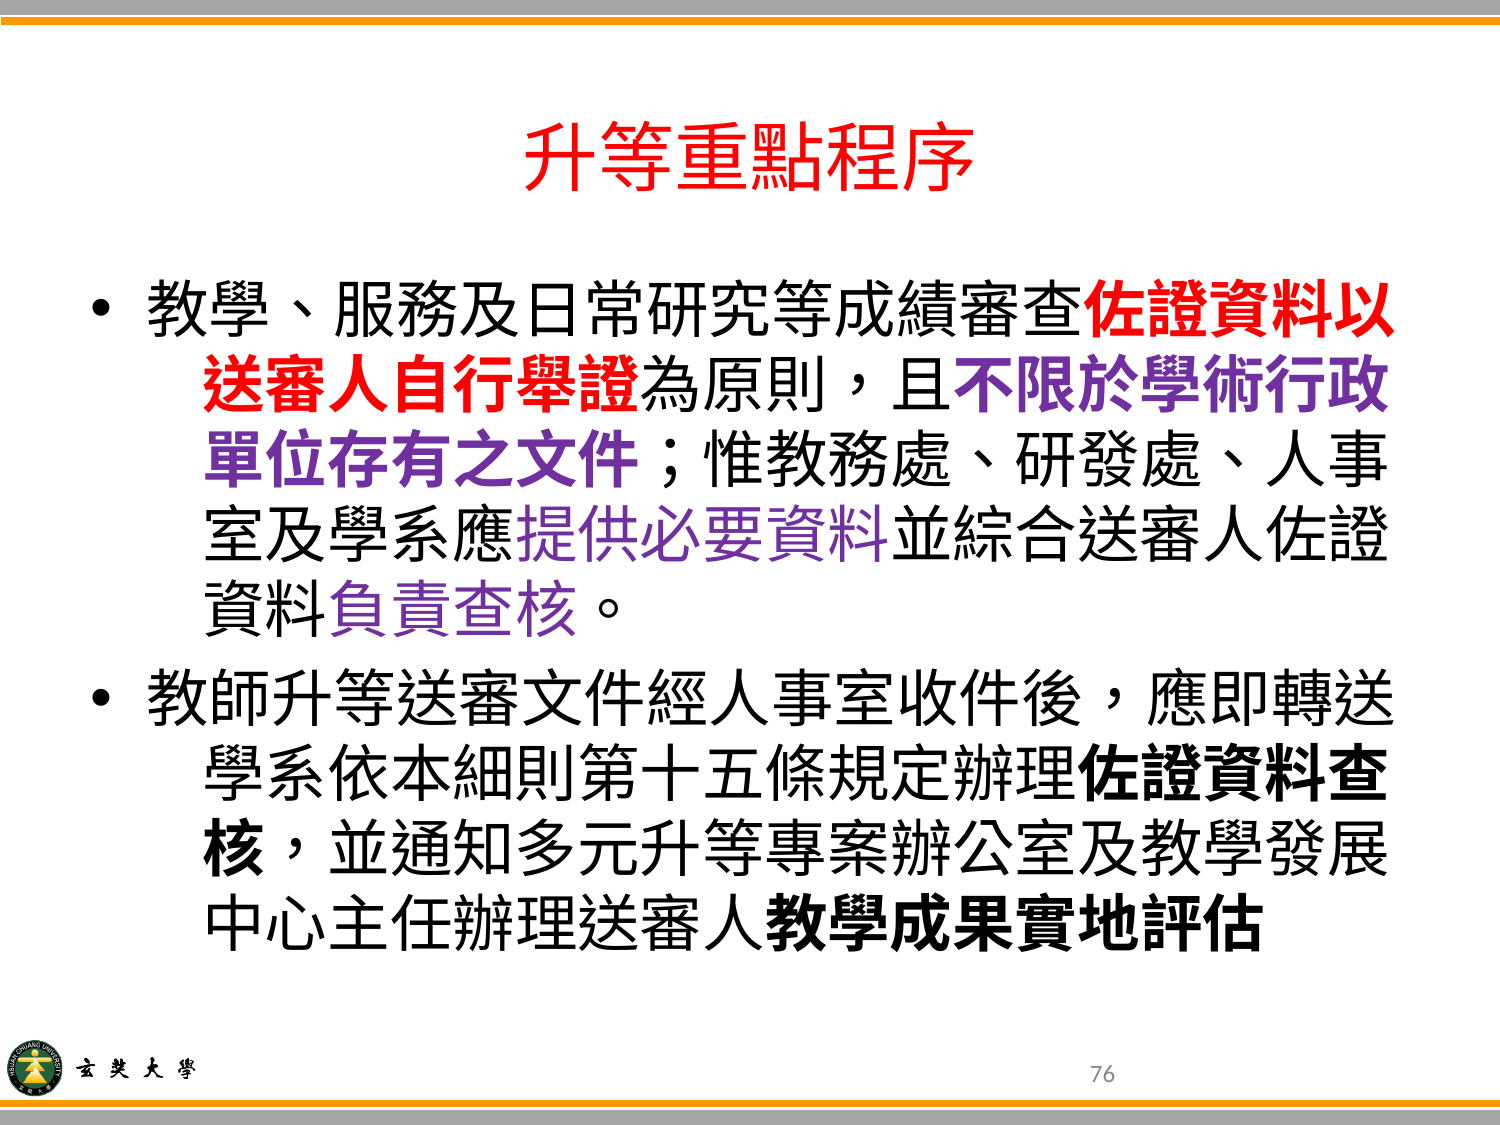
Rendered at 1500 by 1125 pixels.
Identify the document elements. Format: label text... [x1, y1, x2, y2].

text_box 76 [1074, 1042, 1426, 1103]
list 教學、服務及日常研究等成績審查佐證資料以送審人自行舉證為原則，且不限於學術行政單位存有之文件；惟教務處、研發處、人事室及學系應提供必要資料並綜合送審人佐證資料負責查核。 教師升等送審文件經人事室收件後，應即轉送學系依本細則第十五條規定辦理佐證資料查核，並通知多元升等專案辦公室及教學發展中心主任辦理送審人教學成果實地評估 [75, 262, 1426, 1005]
title 升等重點程序 [75, 101, 1426, 209]
